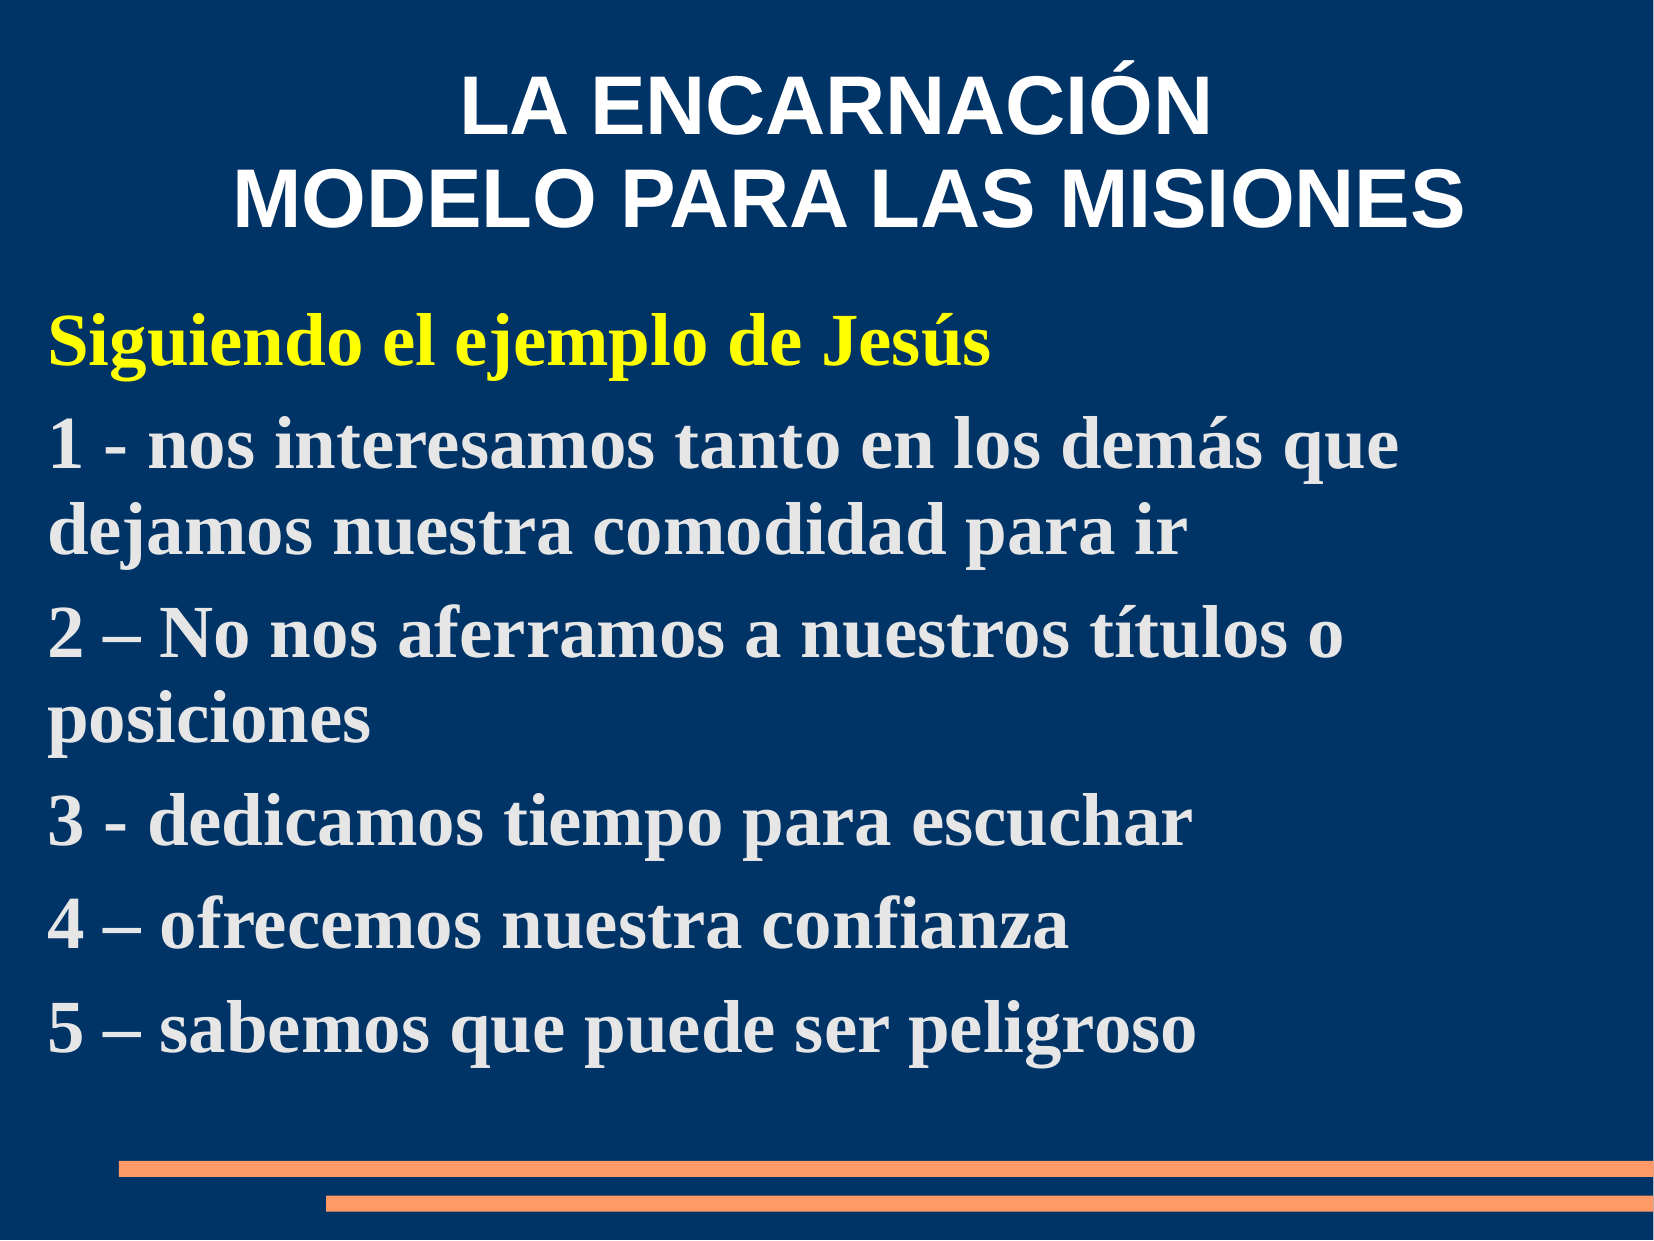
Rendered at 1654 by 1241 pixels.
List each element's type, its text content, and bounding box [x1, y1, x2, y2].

title LA ENCARNACIÓN MODELO PARA LAS MISIONES [121, 46, 1534, 254]
list Siguiendo el ejemplo de Jesús 1 - nos interesamos tanto en los demás que dejamos nuestra comodidad para ir 2 – No nos aferramos a nuestros títulos o posiciones 3 - dedicamos tiempo para escuchar 4 – ofrecemos nuestra confianza 5 – sabemos que puede ser peligroso [47, 293, 1607, 1205]
